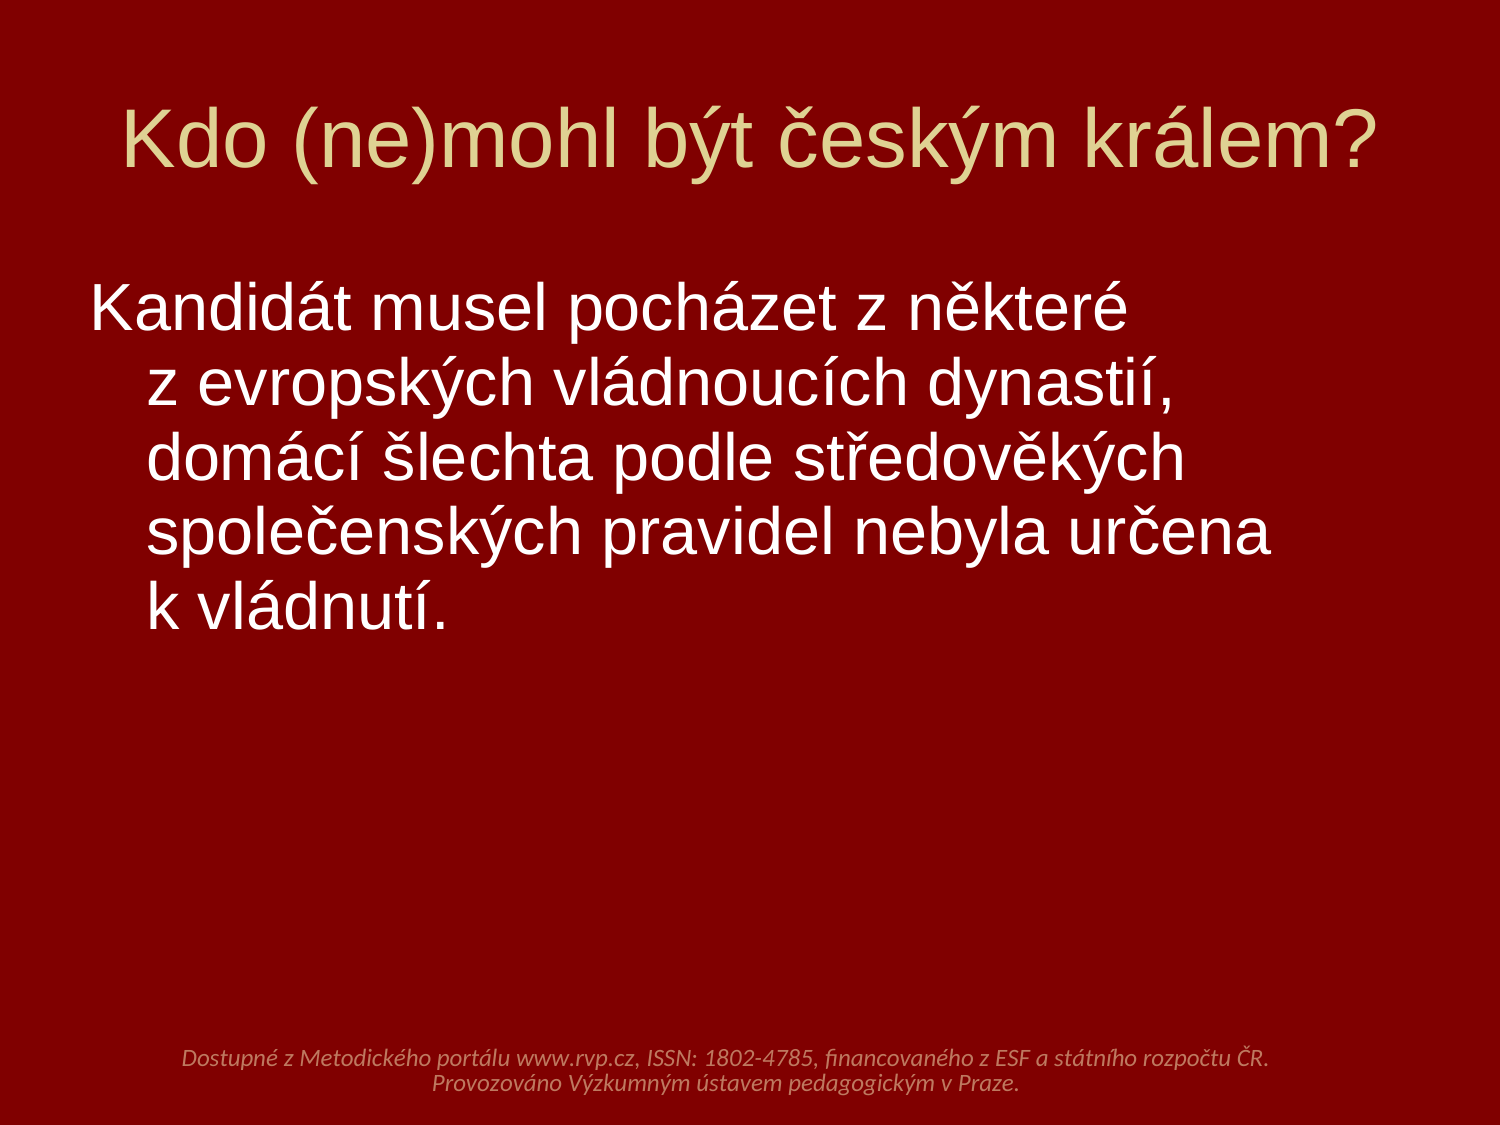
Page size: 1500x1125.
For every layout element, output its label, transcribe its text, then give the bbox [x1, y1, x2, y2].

list Kandidát musel pocházet z některé z evropských vládnoucích dynastií, domácí šlechta podle středověkých společenských pravidel nebyla určena k vládnutí. [75, 262, 1426, 1006]
text_box Dostupné z Metodického portálu www.rvp.cz, ISSN: 1802-4785, financovaného z ESF a státního rozpočtu ČR. Provozováno Výzkumným ústavem pedagogickým v Praze. [105, 1042, 1348, 1103]
title Kdo (ne)mohl být českým králem? [75, 45, 1426, 233]
